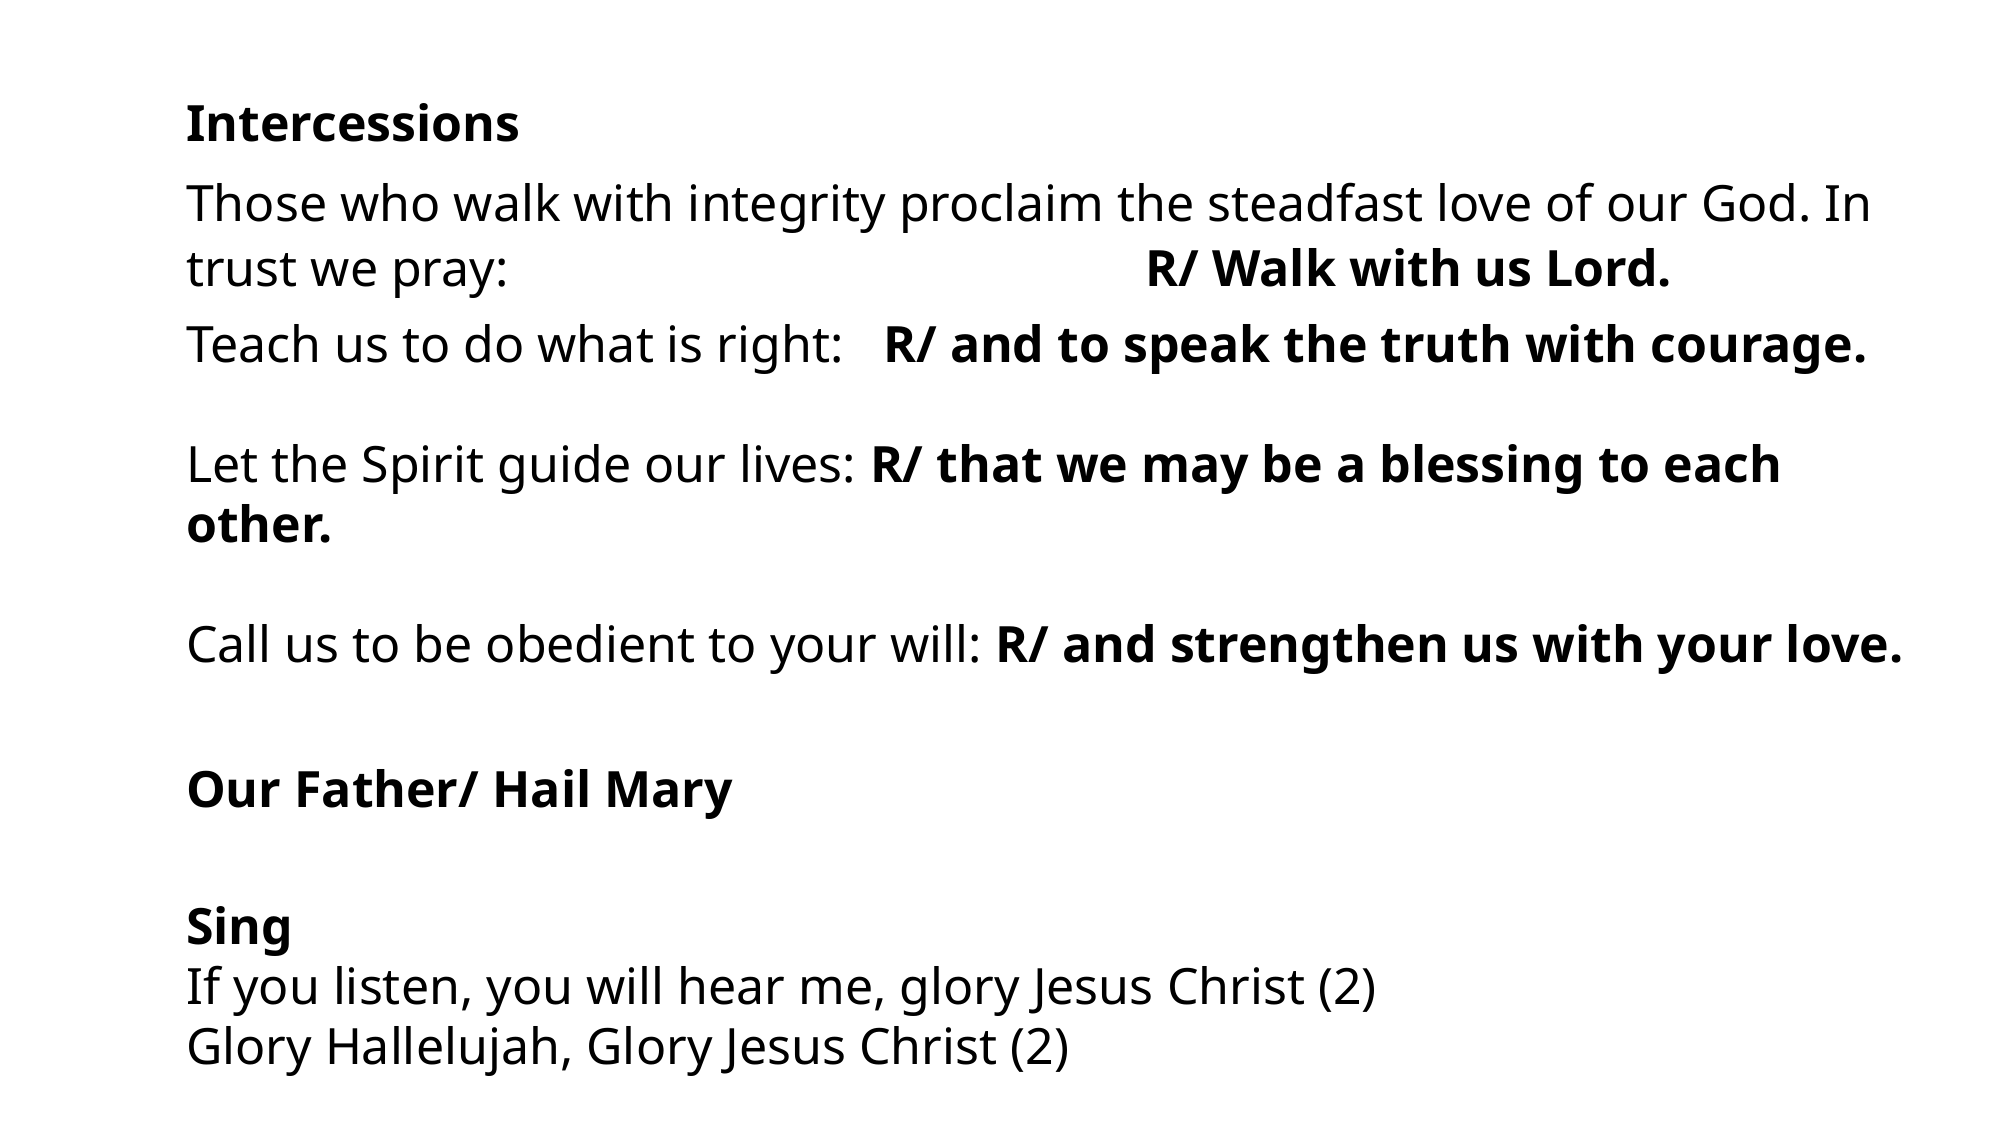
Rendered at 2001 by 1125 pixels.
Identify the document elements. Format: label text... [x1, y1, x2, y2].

text_box Intercessions Those who walk with integrity proclaim the steadfast love of our God. In trust we pray: R/ Walk with us Lord. Teach us to do what is right: R/ and to speak the truth with courage. Let the Spirit guide our lives: R/ that we may be a blessing to each other. Call us to be obedient to your will: R/ and strengthen us with your love. Our Father/ Hail Mary Sing If you listen, you will hear me, glory Jesus Christ (2) Glory Hallelujah, Glory Jesus Christ (2) [171, 79, 1949, 1073]
